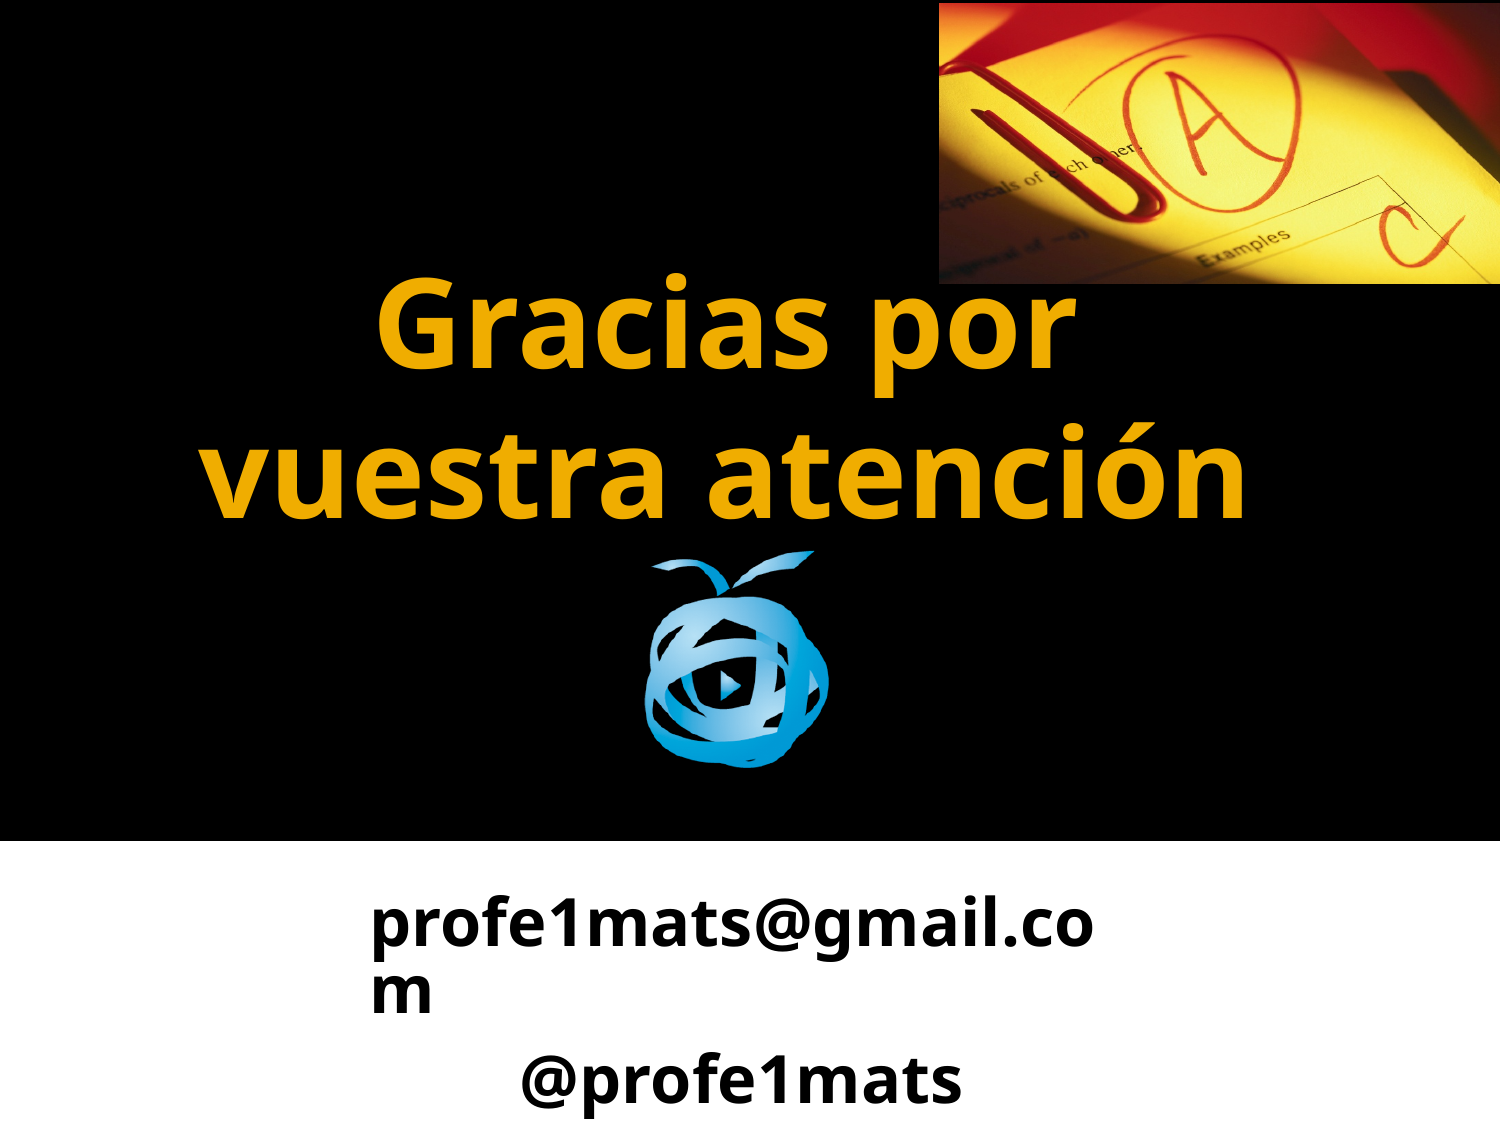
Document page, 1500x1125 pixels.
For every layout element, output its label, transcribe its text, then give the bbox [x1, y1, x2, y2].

picture [603, 501, 857, 815]
subtitle Gracias por vuestra atención [122, 236, 1329, 591]
picture [939, 3, 1500, 284]
text_box profe1mats@gmail.com @profe1mats [354, 879, 1123, 1040]
